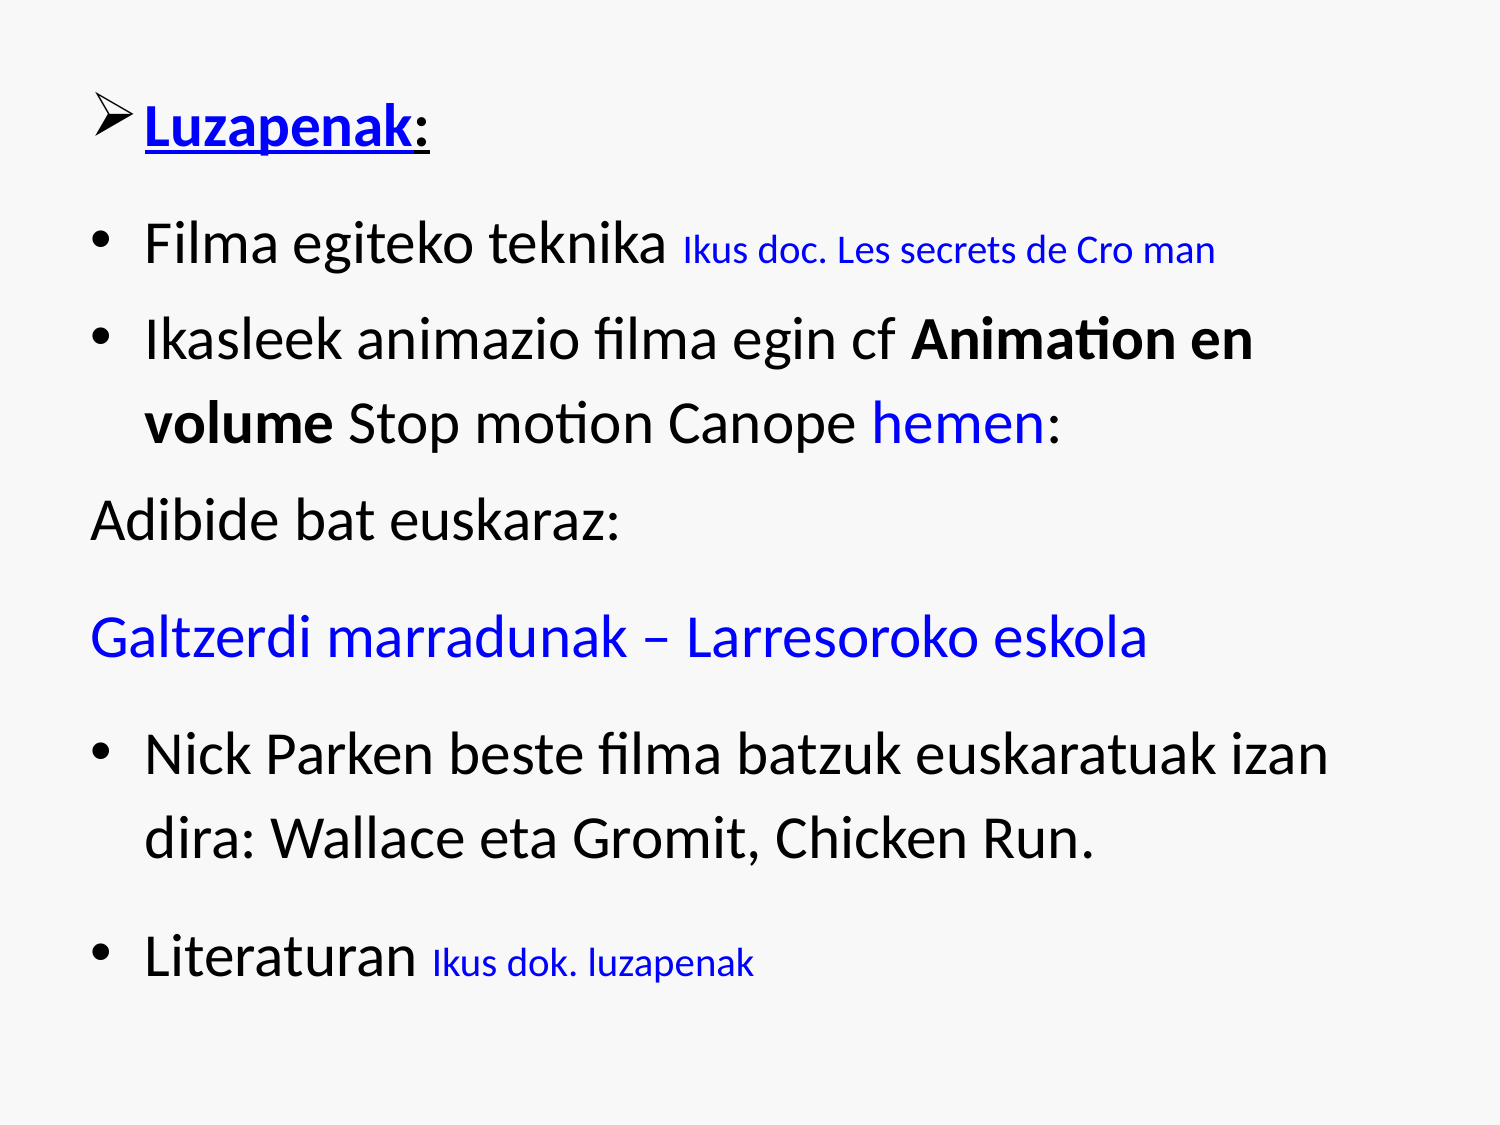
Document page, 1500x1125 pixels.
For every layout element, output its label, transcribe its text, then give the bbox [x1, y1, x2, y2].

list Luzapenak: Filma egiteko teknika Ikus doc. Les secrets de Cro man Ikasleek animazio filma egin cf Animation en volume Stop motion Canope hemen: Adibide bat euskaraz: Galtzerdi marradunak – Larresoroko eskola Nick Parken beste filma batzuk euskaratuak izan dira: Wallace eta Gromit, Chicken Run. Literaturan Ikus dok. luzapenak [75, 66, 1425, 1005]
